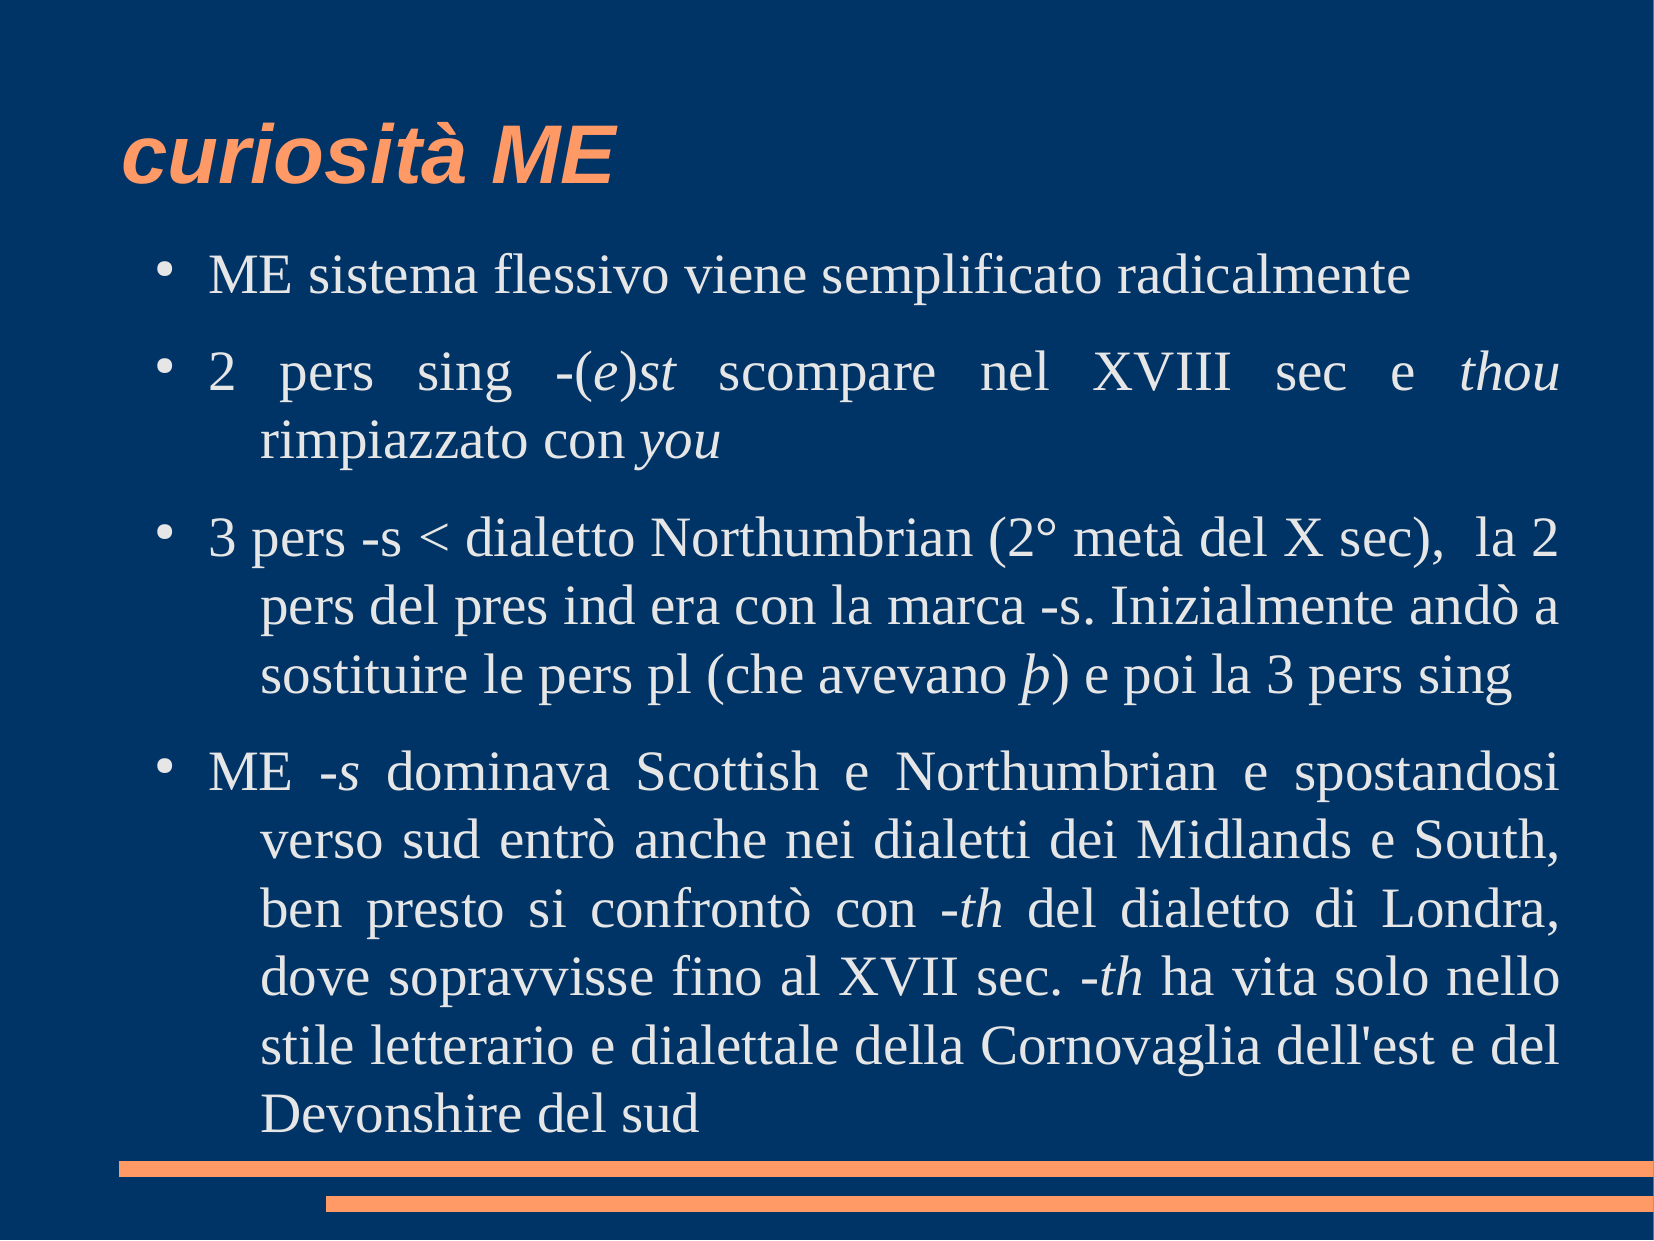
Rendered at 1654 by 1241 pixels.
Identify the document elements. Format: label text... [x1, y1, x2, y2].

list ME sistema flessivo viene semplificato radicalmente 2 pers sing -(e)st scompare nel XVIII sec e thou rimpiazzato con you 3 pers -s < dialetto Northumbrian (2° metà del X sec), la 2 pers del pres ind era con la marca -s. Inizialmente andò a sostituire le pers pl (che avevano þ) e poi la 3 pers sing ME -s dominava Scottish e Northumbrian e spostandosi verso sud entrò anche nei dialetti dei Midlands e South, ben presto si confrontò con -th del dialetto di Londra, dove sopravvisse fino al XVII sec. -th ha vita solo nello stile letterario e dialettale della Cornovaglia dell'est e del Devonshire del sud [121, 236, 1561, 1197]
title curiosità ME [121, 46, 1534, 236]
